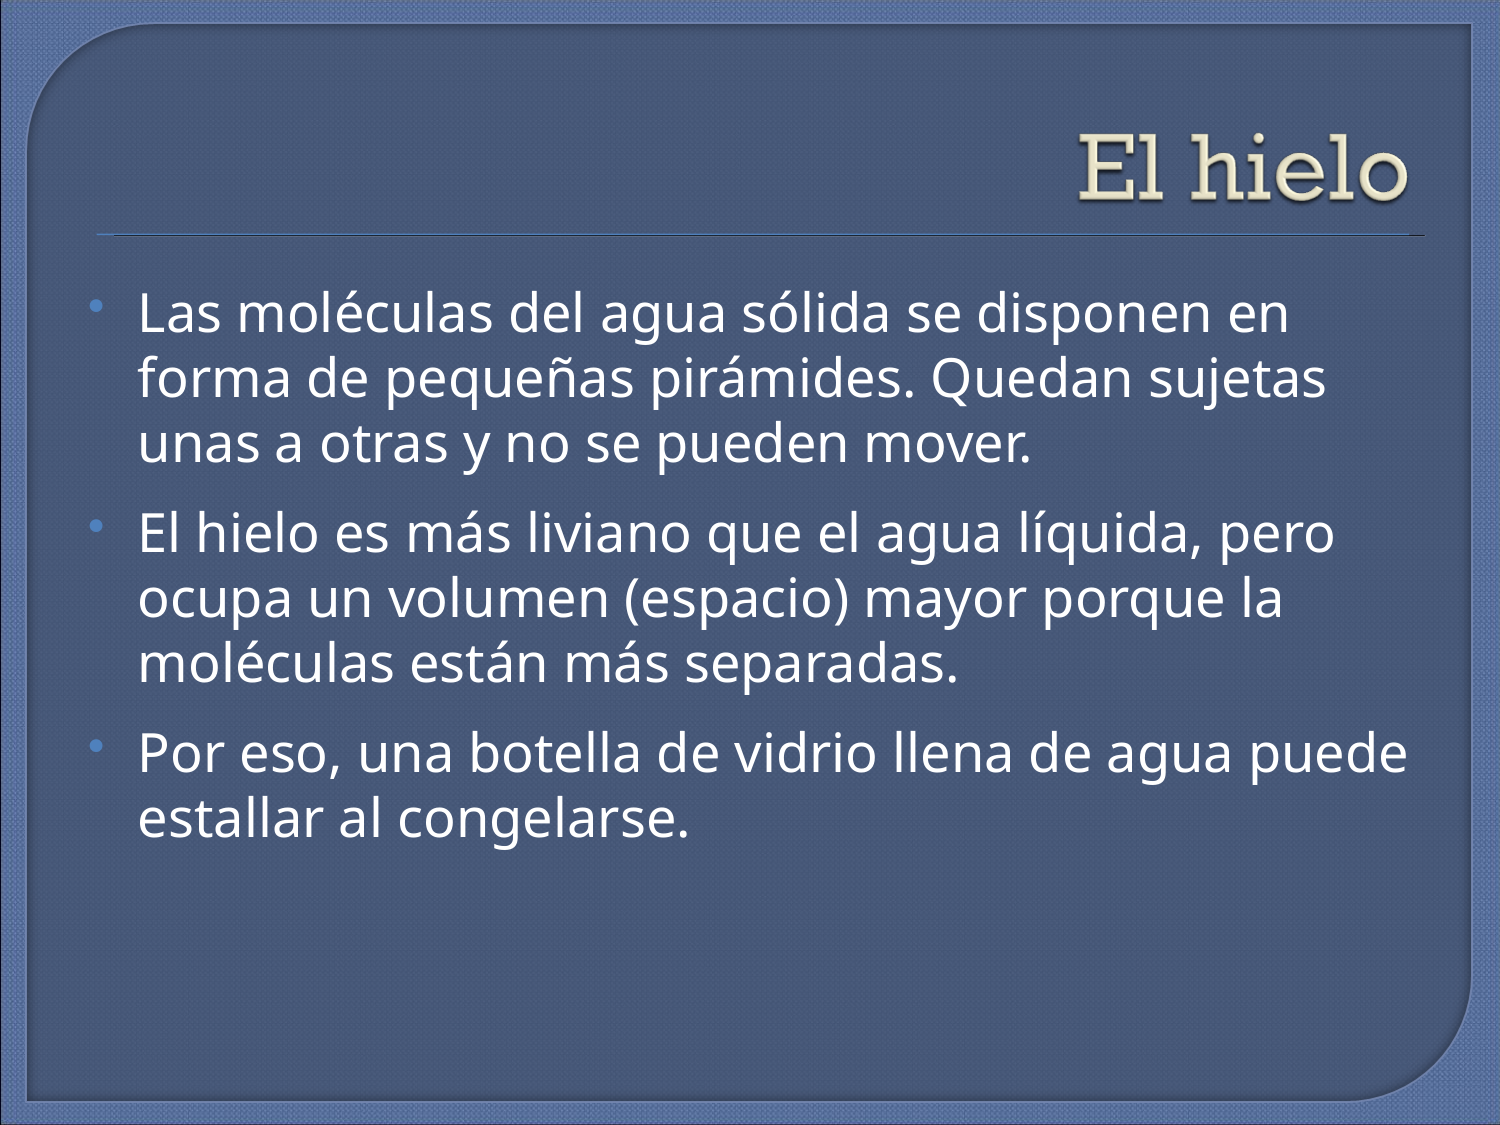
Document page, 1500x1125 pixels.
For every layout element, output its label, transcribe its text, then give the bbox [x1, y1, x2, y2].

text_box [73, 40, 1476, 233]
picture [0, 0, 1500, 1125]
list Las moléculas del agua sólida se disponen en forma de pequeñas pirámides. Quedan sujetas unas a otras y no se pueden mover. El hielo es más liviano que el agua líquida, pero ocupa un volumen (espacio) mayor porque la moléculas están más separadas. Por eso, una botella de vidrio llena de agua puede estallar al congelarse. [75, 270, 1426, 1013]
